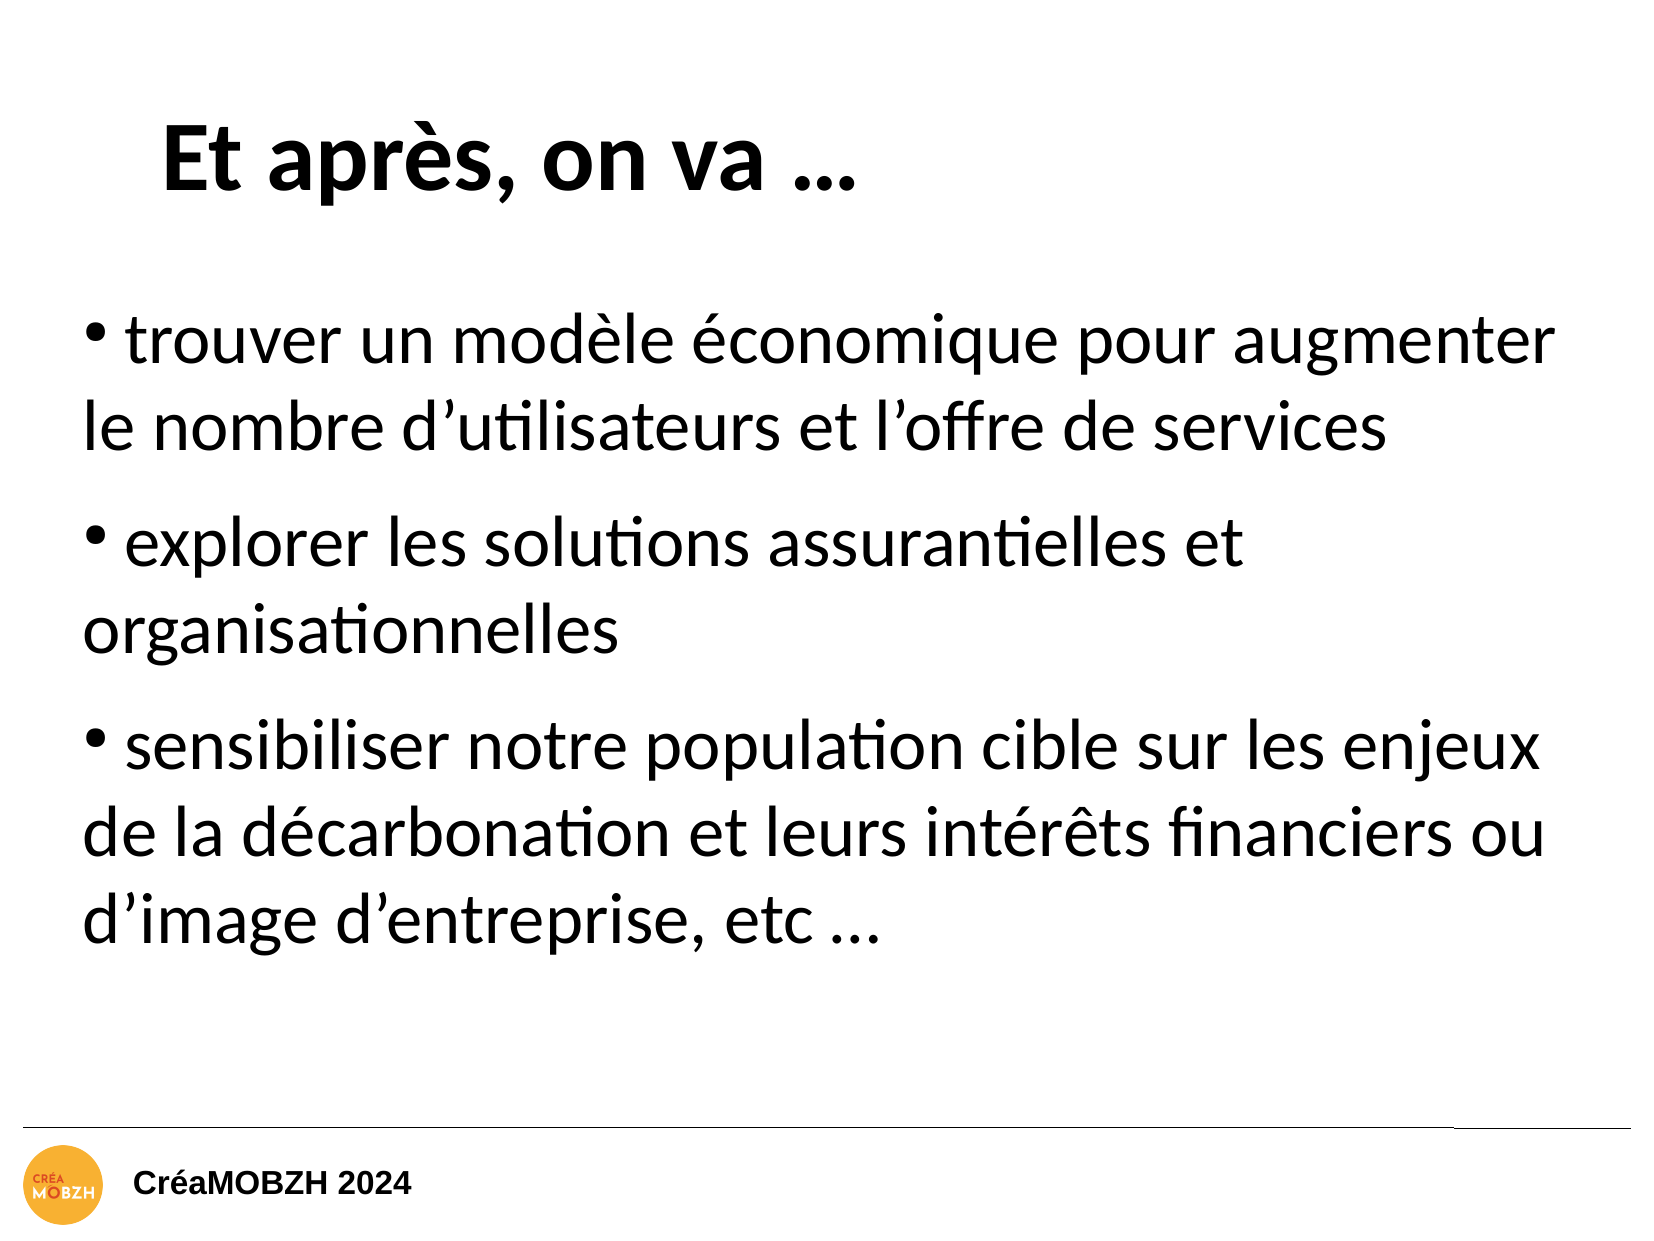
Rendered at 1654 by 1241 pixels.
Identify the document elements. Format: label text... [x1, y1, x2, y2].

picture [23, 1145, 103, 1225]
list trouver un modèle économique pour augmenter le nombre d’utilisateurs et l’offre de services explorer les solutions assurantielles et organisationnelles sensibiliser notre population cible sur les enjeux de la décarbonation et leurs intérêts financiers ou d’image d’entreprise, etc … [82, 290, 1571, 1028]
title Et après, on va … [11, 47, 1347, 255]
text_box CréaMOBZH 2024 [118, 1157, 1040, 1241]
